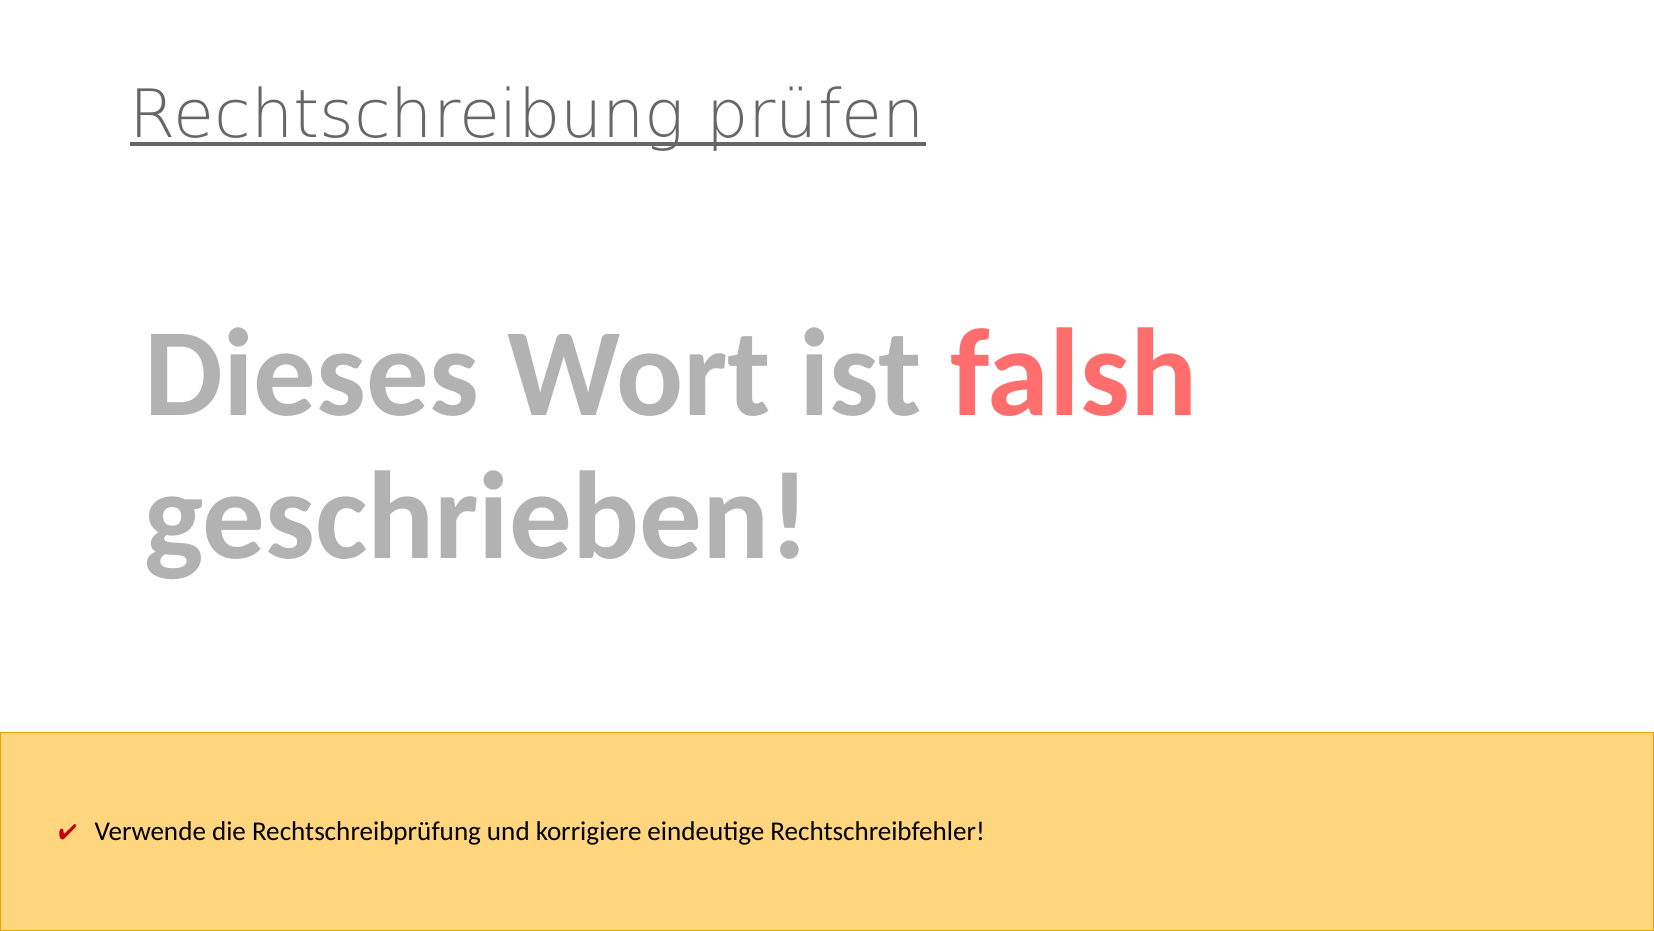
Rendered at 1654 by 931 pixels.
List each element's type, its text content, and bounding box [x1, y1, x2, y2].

text_box Verwende die Rechtschreibprüfung und korrigiere eindeutige Rechtschreibfehler! [0, 732, 1654, 931]
title Rechtschreibung prüfen [129, 37, 1571, 193]
text_box Dieses Wort ist falsh geschrieben! [129, 295, 1465, 598]
